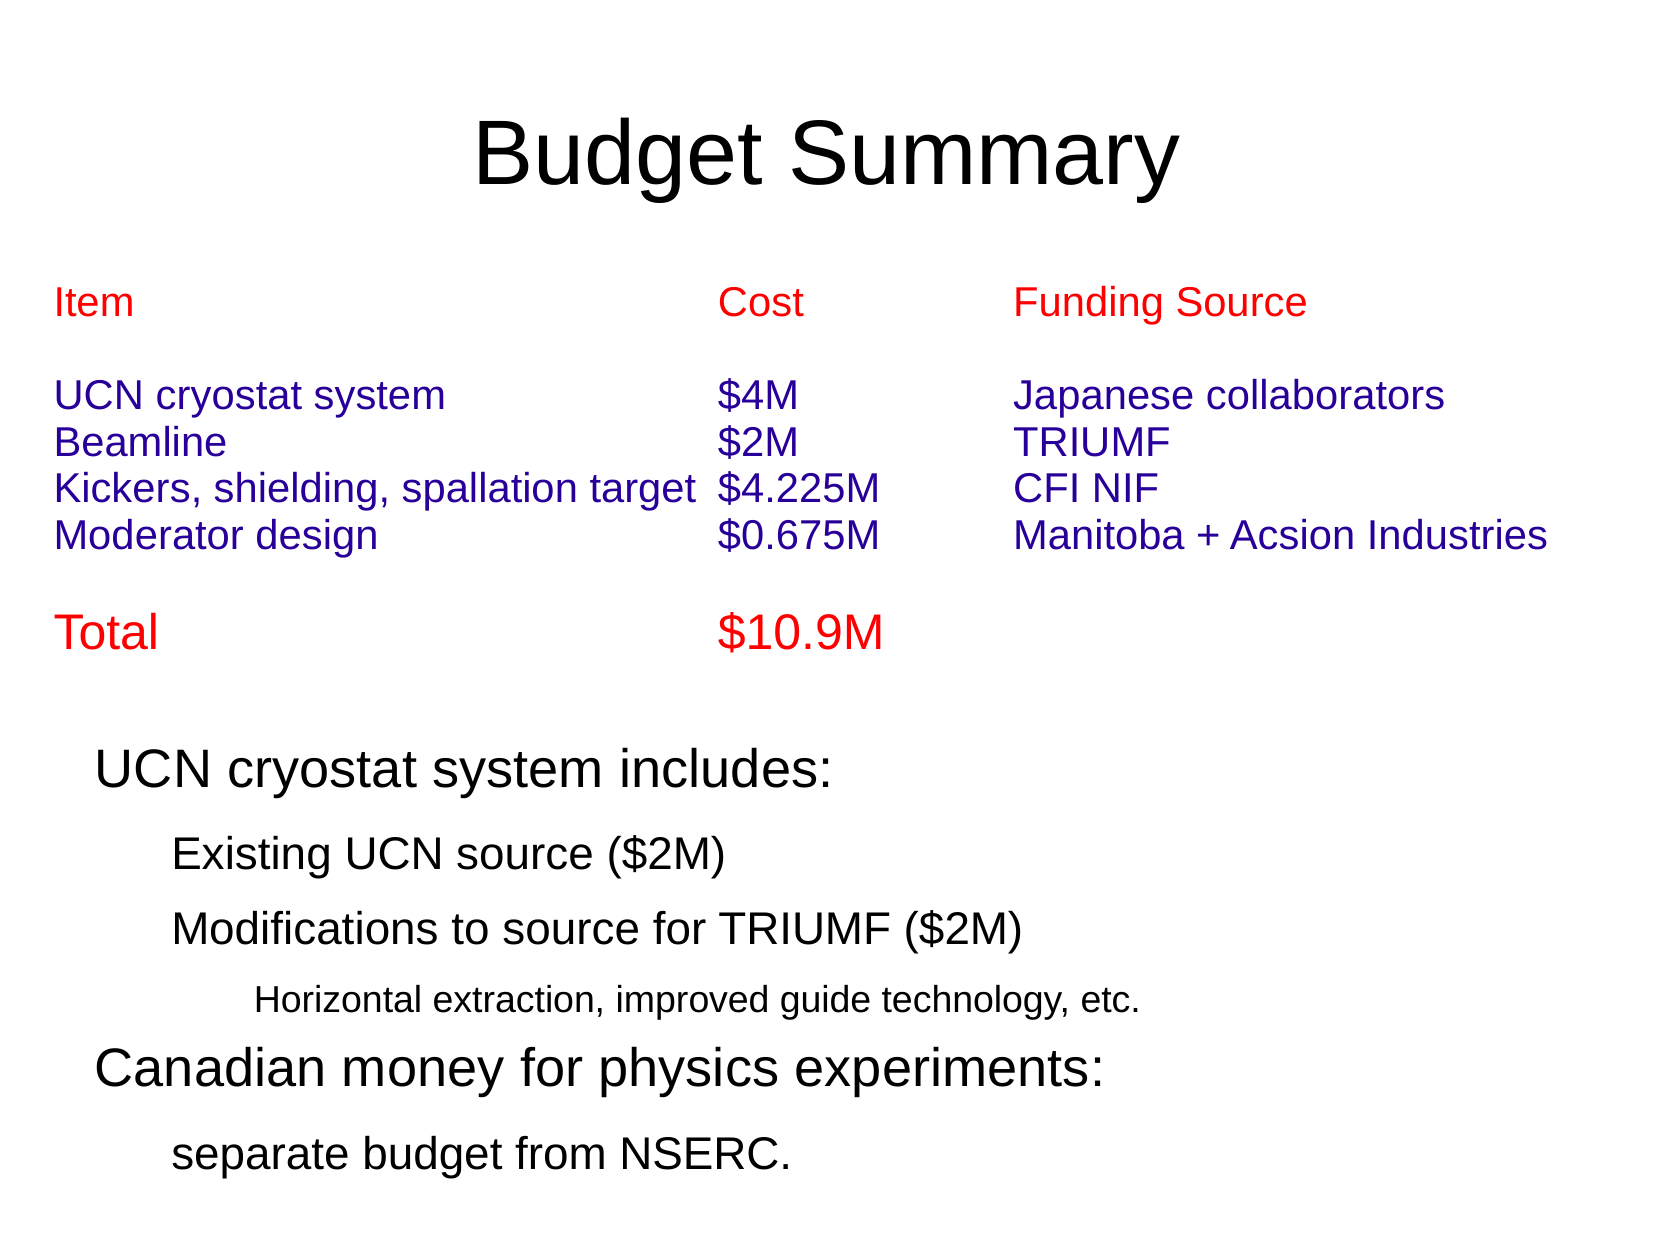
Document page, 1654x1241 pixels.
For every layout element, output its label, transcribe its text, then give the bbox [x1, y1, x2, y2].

list UCN cryostat system includes: Existing UCN source ($2M) Modifications to source for TRIUMF ($2M) Horizontal extraction, improved guide technology, etc. Canadian money for physics experiments: separate budget from NSERC. [76, 738, 1565, 1215]
text_box Item Cost Funding Source UCN cryostat system $4M Japanese collaborators Beamline $2M TRIUMF Kickers, shielding, spallation target $4.225M CFI NIF Moderator design $0.675M Manitoba + Acsion Industries Total $10.9M [38, 271, 1565, 713]
title Budget Summary [82, 56, 1571, 250]
